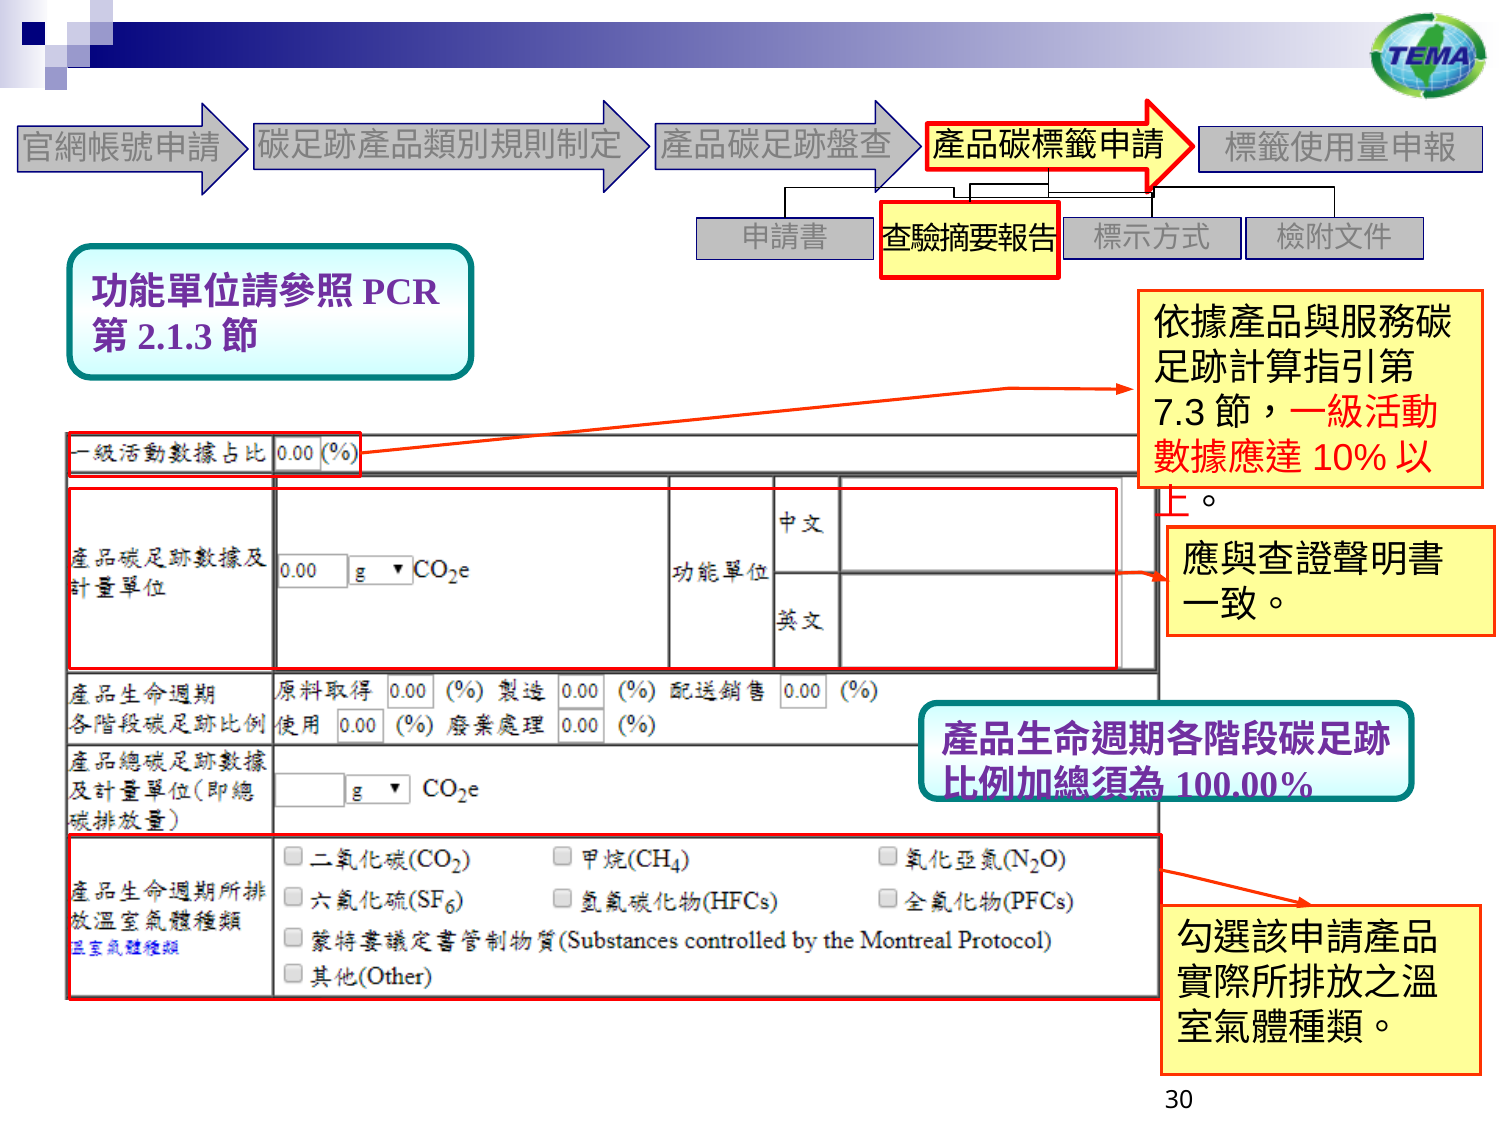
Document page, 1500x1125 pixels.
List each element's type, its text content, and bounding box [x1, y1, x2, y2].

text_box 標示方式 [1064, 217, 1241, 259]
text_box 29 [1149, 1050, 1500, 1125]
text_box 產品生命週期各階段碳足跡比例加總須為100.00% [921, 702, 1412, 799]
text_box 應與查證聲明書一致。 [1168, 527, 1494, 636]
text_box 產品碳標籤申請 [927, 100, 1193, 192]
text_box 依據產品與服務碳足跡計算指引第7.3節，一級活動數據應達10%以上。 [1138, 291, 1482, 488]
text_box 官網帳號申請 [17, 103, 249, 195]
text_box 功能單位請參照PCR第2.1.3節 [69, 246, 472, 378]
picture [71, 836, 1160, 998]
picture [62, 432, 1162, 1000]
text_box 查驗摘要報告 [881, 202, 1058, 277]
text_box 申請書 [696, 218, 874, 259]
text_box 產品碳足跡盤查 [655, 100, 922, 188]
text_box 檢附文件 [1246, 217, 1423, 259]
text_box 勾選該申請產品實際所排放之溫室氣體種類。 [1161, 905, 1481, 1075]
picture [71, 434, 359, 475]
text_box 碳足跡產品類別規則制定 [253, 100, 650, 193]
text_box 標籤使用量申報 [1199, 126, 1482, 172]
